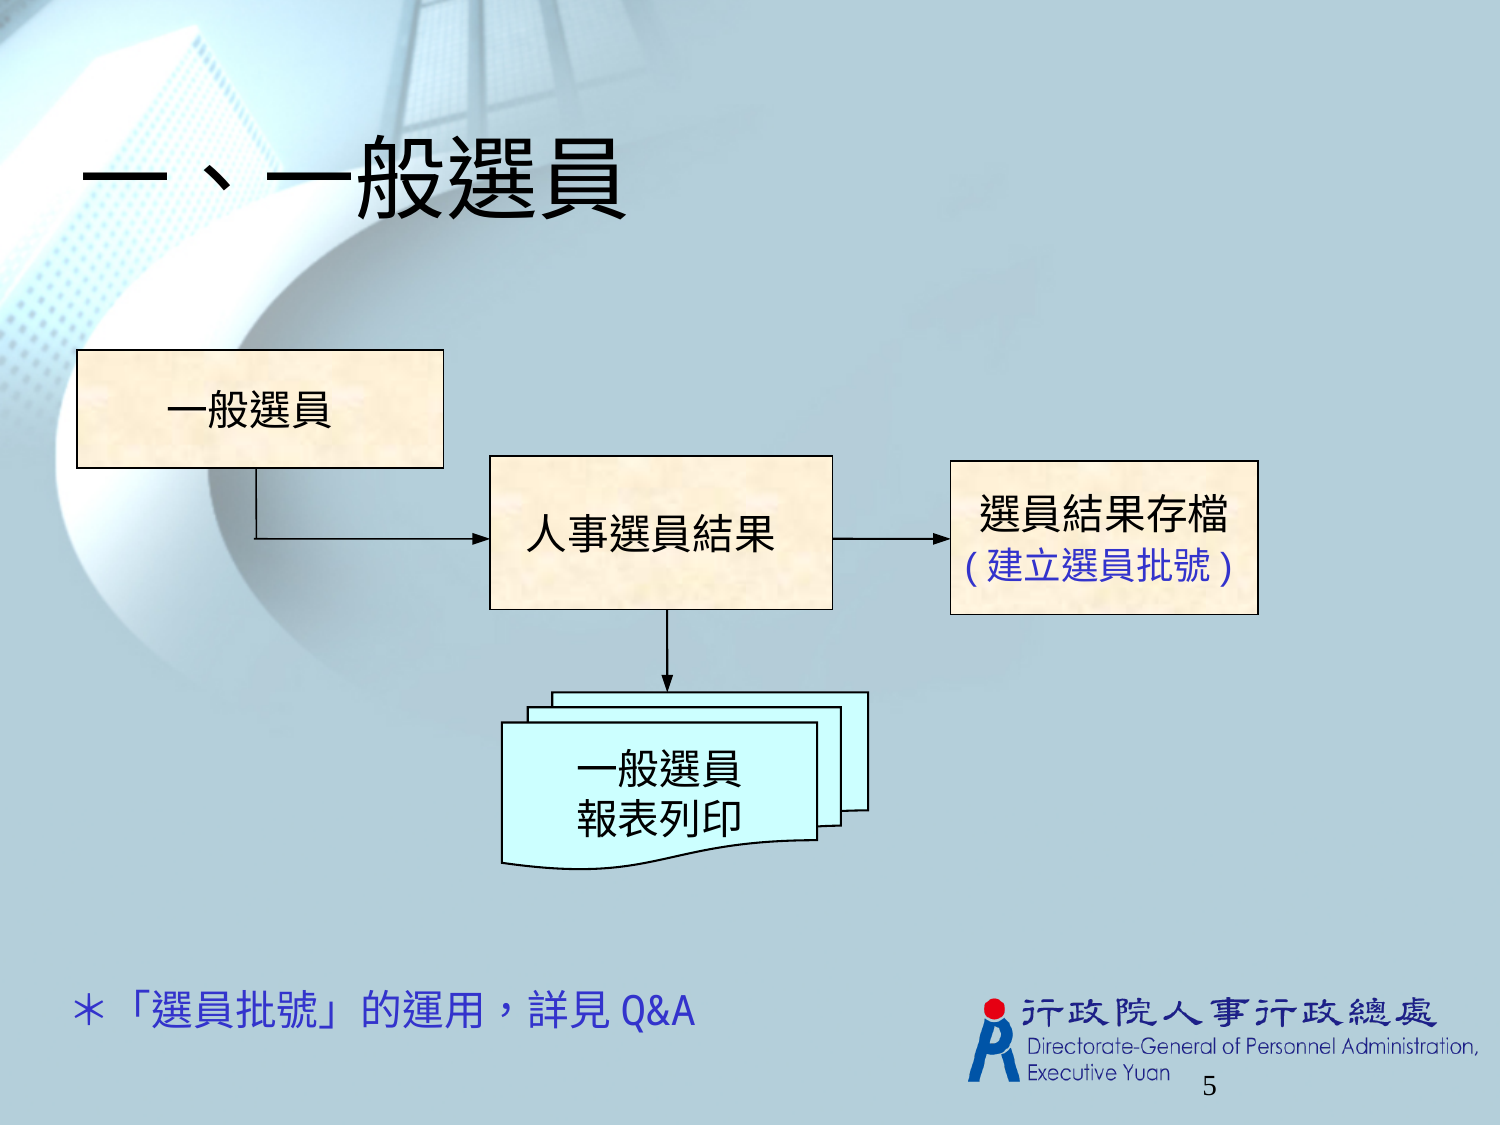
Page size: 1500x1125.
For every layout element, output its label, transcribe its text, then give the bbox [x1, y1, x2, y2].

text_box [1187, 1058, 1500, 1125]
text_box 一、一般選員 [65, 114, 645, 239]
text_box 一般選員 報表列印 [501, 692, 869, 870]
text_box 選員結果存檔 (建立選員批號) [951, 461, 1258, 614]
text_box ＊「選員批號」的運用，詳見Q&A [53, 976, 892, 1042]
text_box 人事選員結果 [490, 456, 833, 610]
text_box 一般選員 [77, 350, 443, 468]
